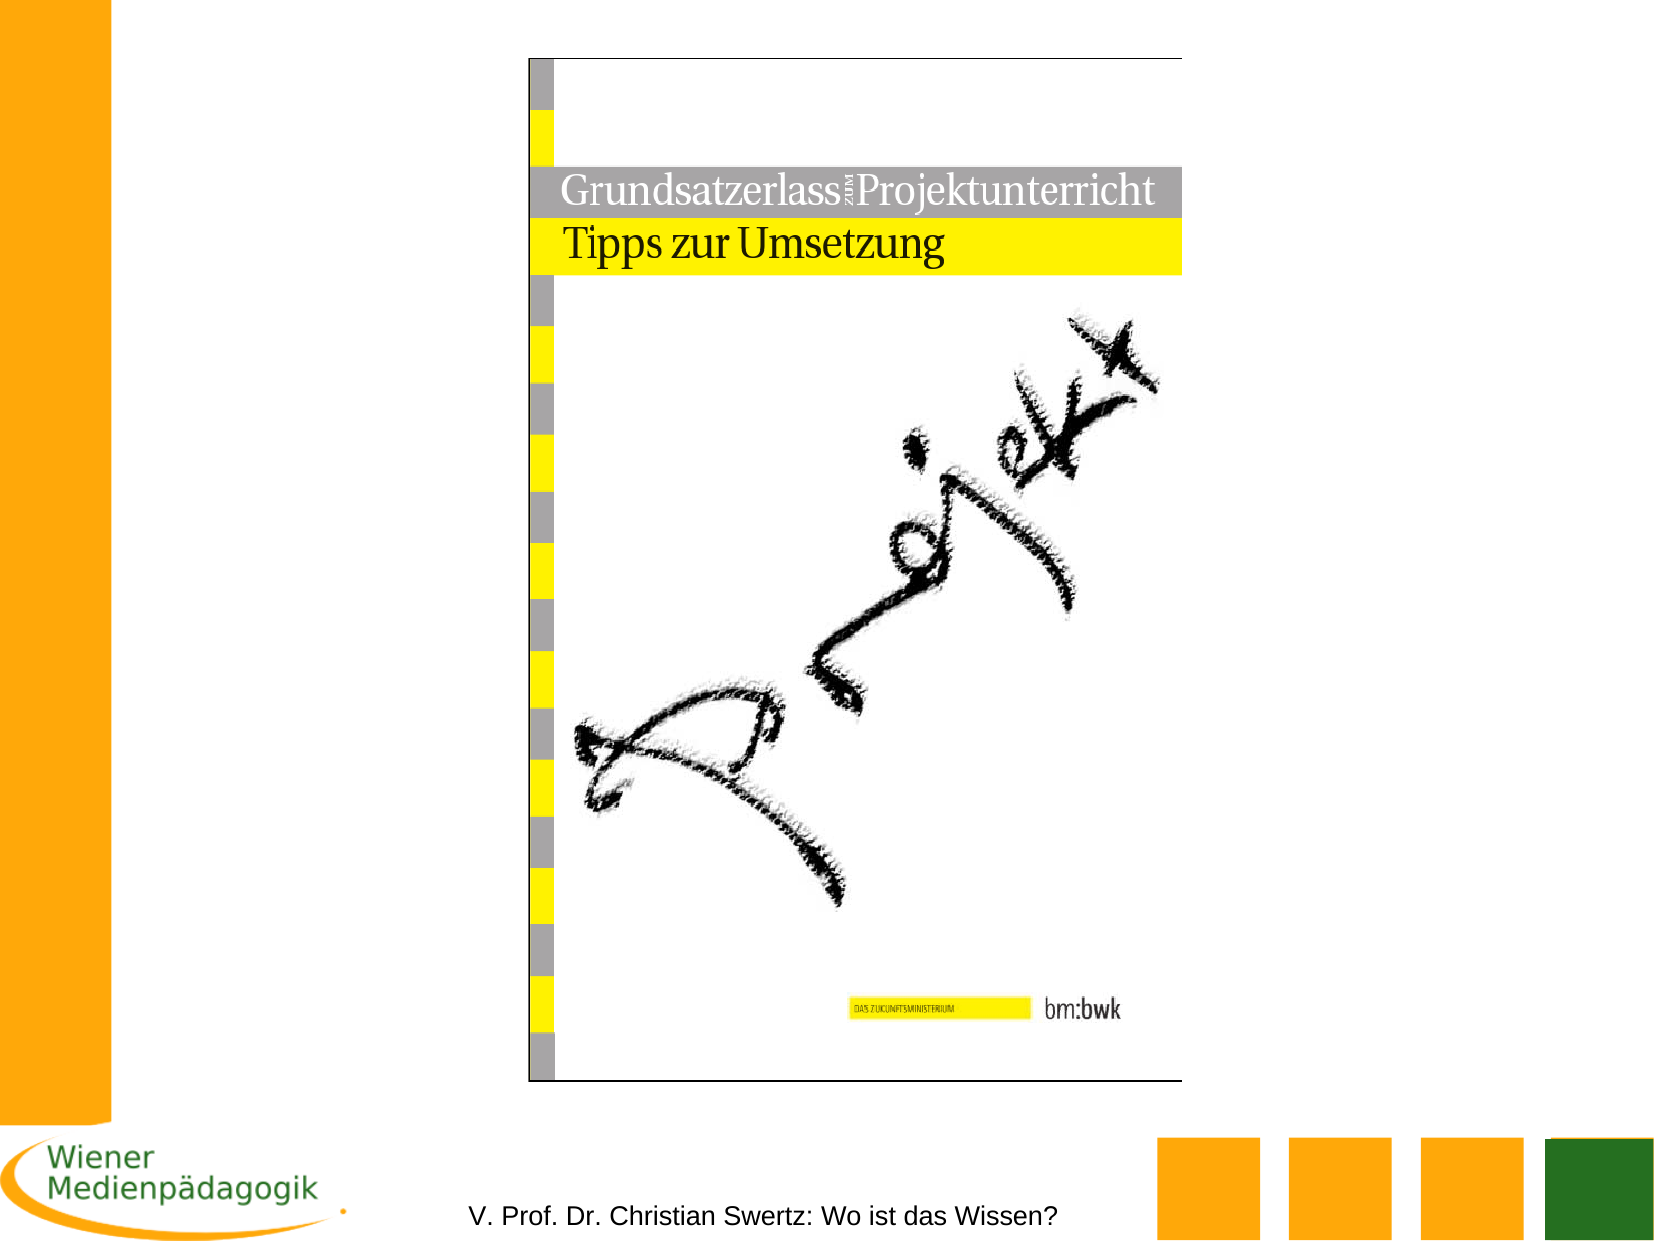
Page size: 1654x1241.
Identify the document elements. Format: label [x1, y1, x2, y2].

text_box [1545, 1139, 1654, 1241]
picture [528, 58, 1182, 1082]
picture [0, 1114, 398, 1241]
